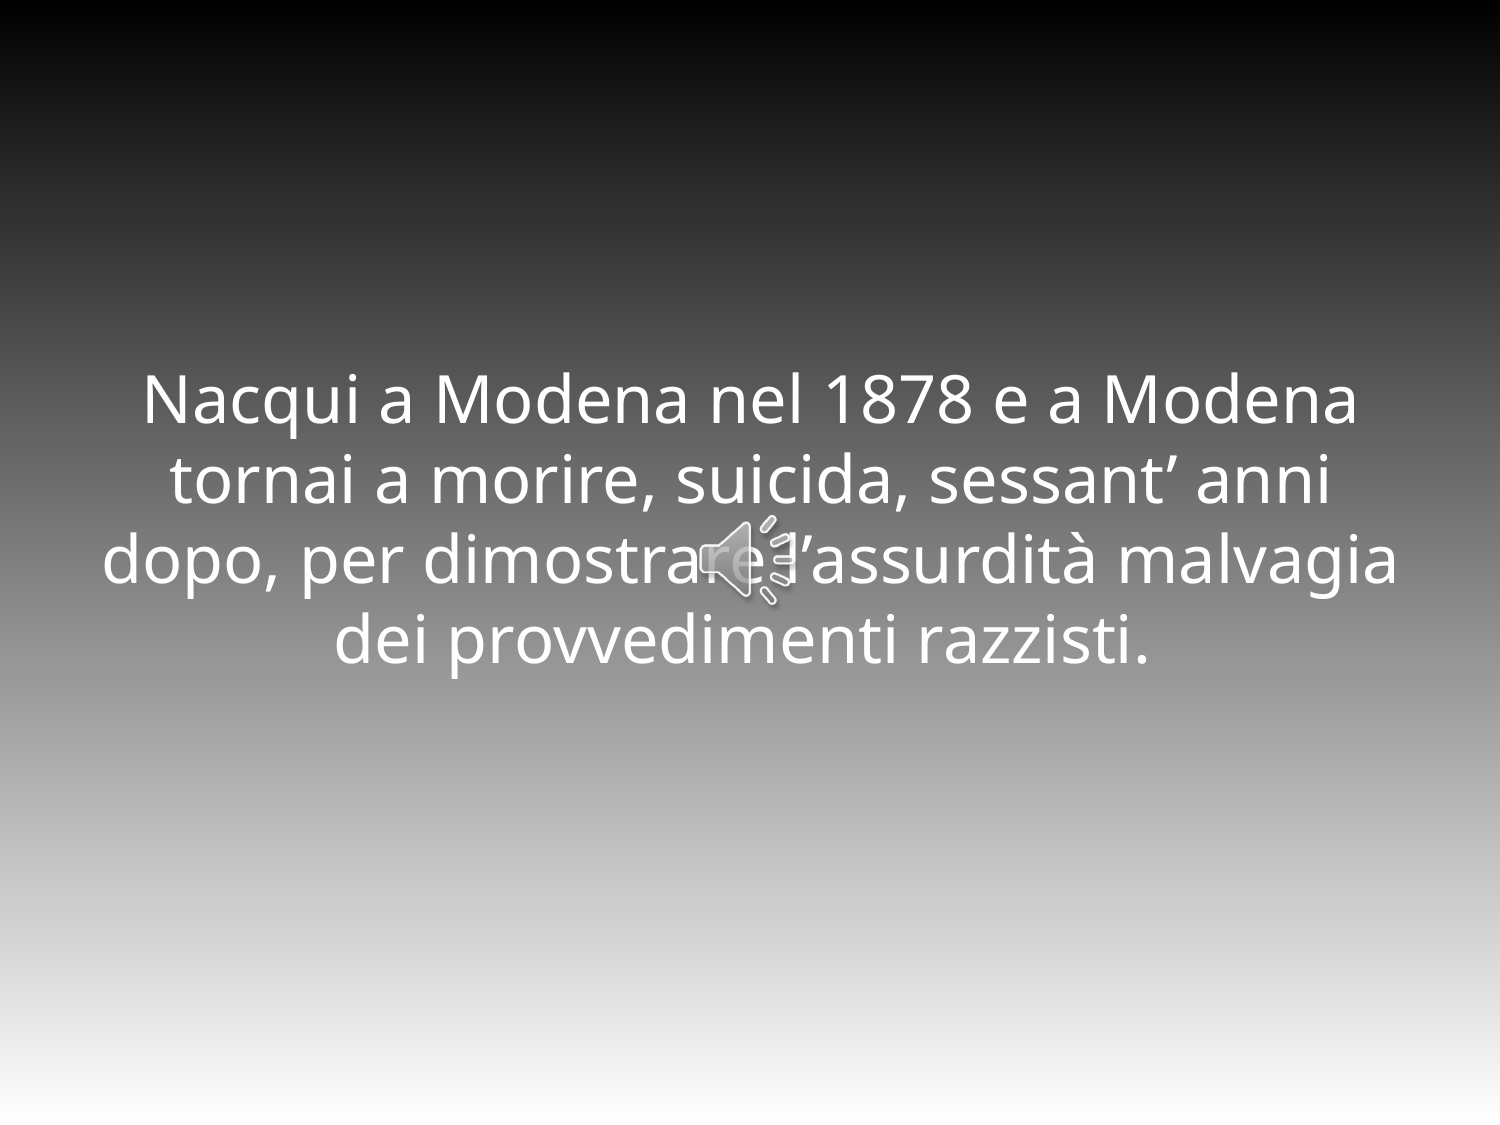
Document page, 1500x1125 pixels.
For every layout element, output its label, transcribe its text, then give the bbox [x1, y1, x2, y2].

list Nacqui a Modena nel 1878 e a Modena tornai a morire, suicida, sessant’ anni dopo, per dimostrare l’assurdità malvagia dei provvedimenti razzisti. [76, 349, 1427, 1093]
picture [699, 512, 800, 613]
